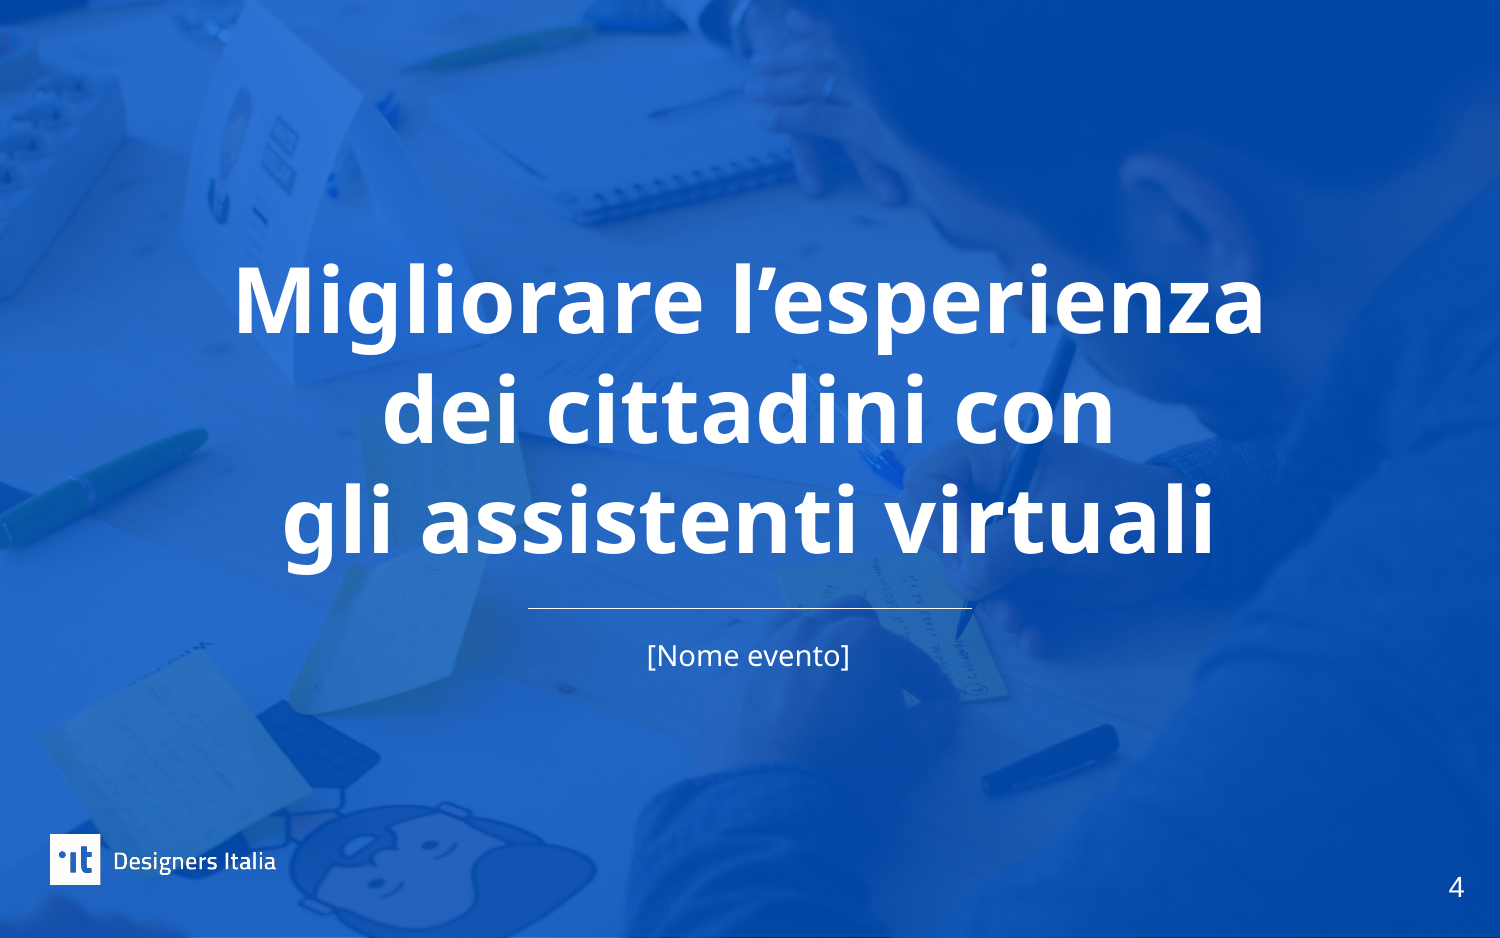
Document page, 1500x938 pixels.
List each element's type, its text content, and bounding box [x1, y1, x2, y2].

text_box [0, 0, 1500, 938]
text_box Migliorare l’esperienza dei cittadini con gli assistenti virtuali [20, 226, 1480, 601]
picture [50, 834, 289, 885]
slide_number <numero> [1389, 850, 1480, 922]
text_box [Nome evento] [520, 622, 977, 711]
